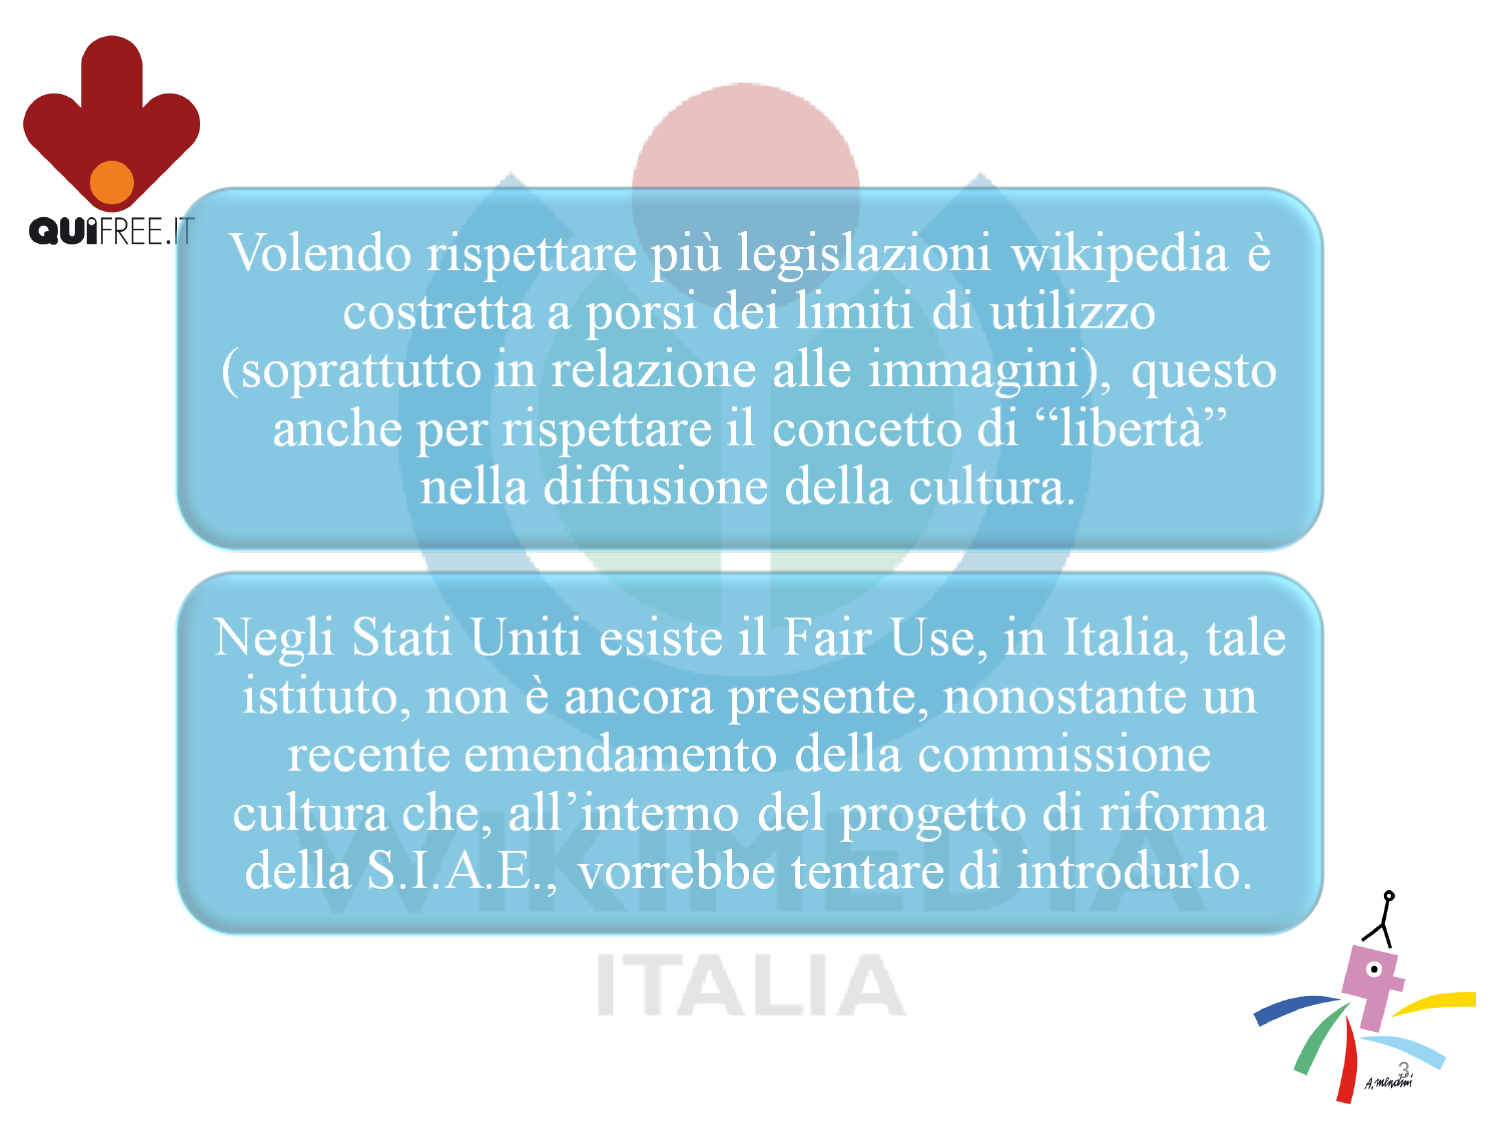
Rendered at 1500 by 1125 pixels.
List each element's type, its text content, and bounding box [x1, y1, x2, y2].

picture [0, 1, 1500, 1124]
text_box <numero> [1074, 1042, 1426, 1103]
